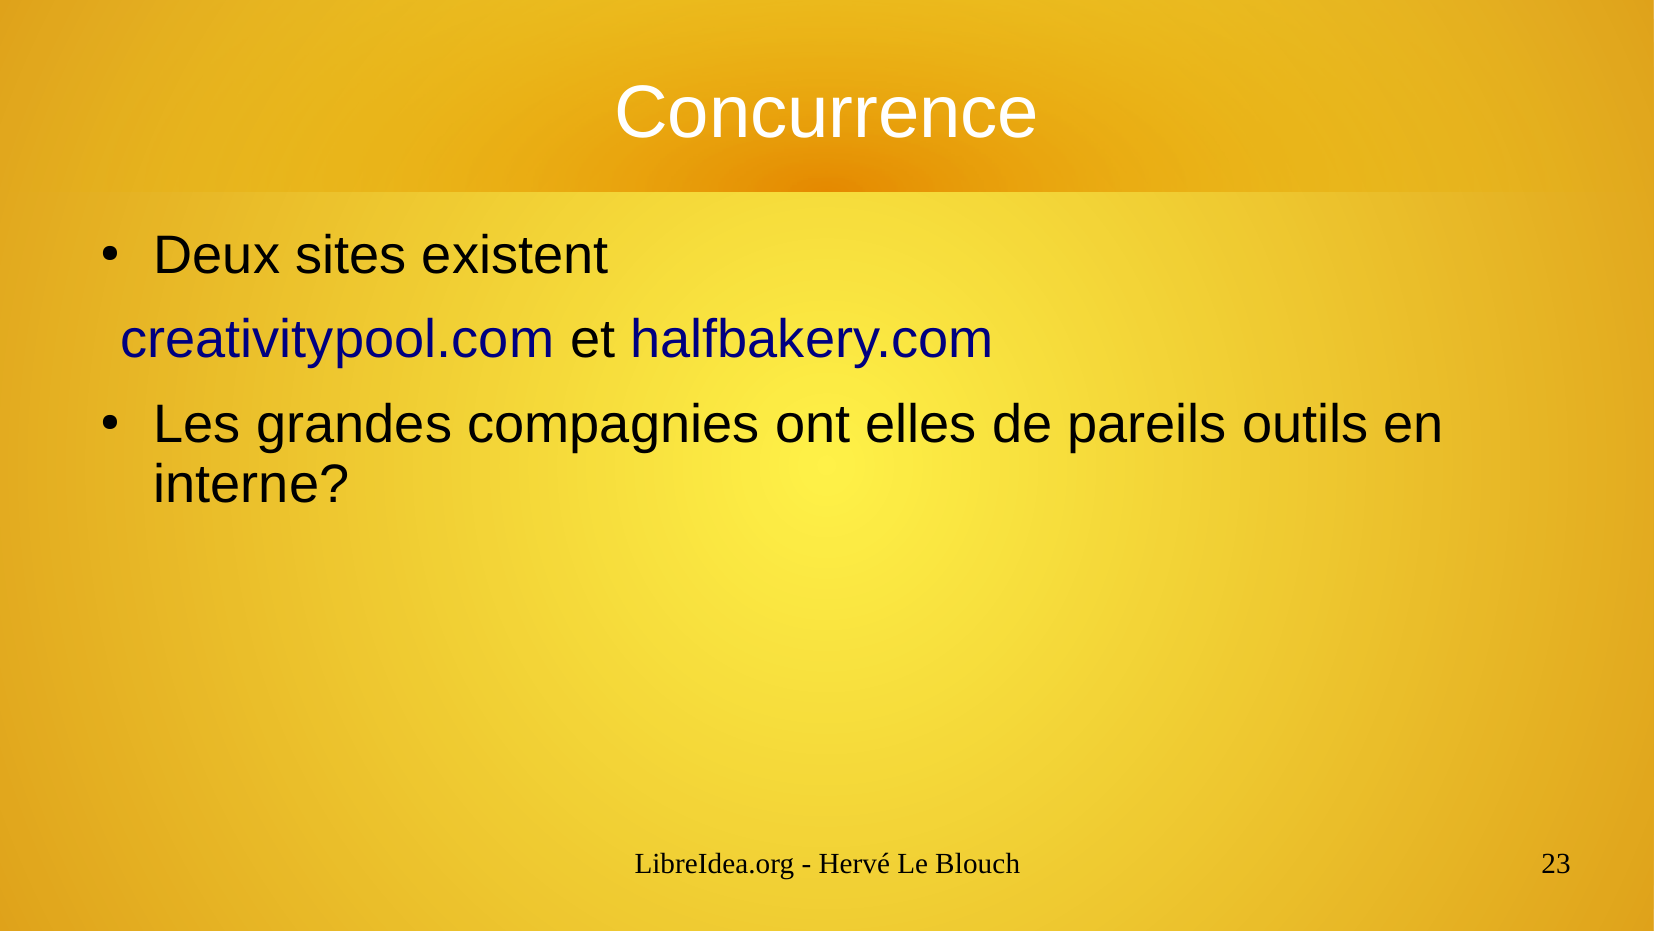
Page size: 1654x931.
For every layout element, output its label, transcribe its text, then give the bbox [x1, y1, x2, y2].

title Concurrence [82, 35, 1571, 189]
list Deux sites existent creativitypool.com et halfbakery.com Les grandes compagnies ont elles de pareils outils en interne? [82, 224, 1571, 764]
